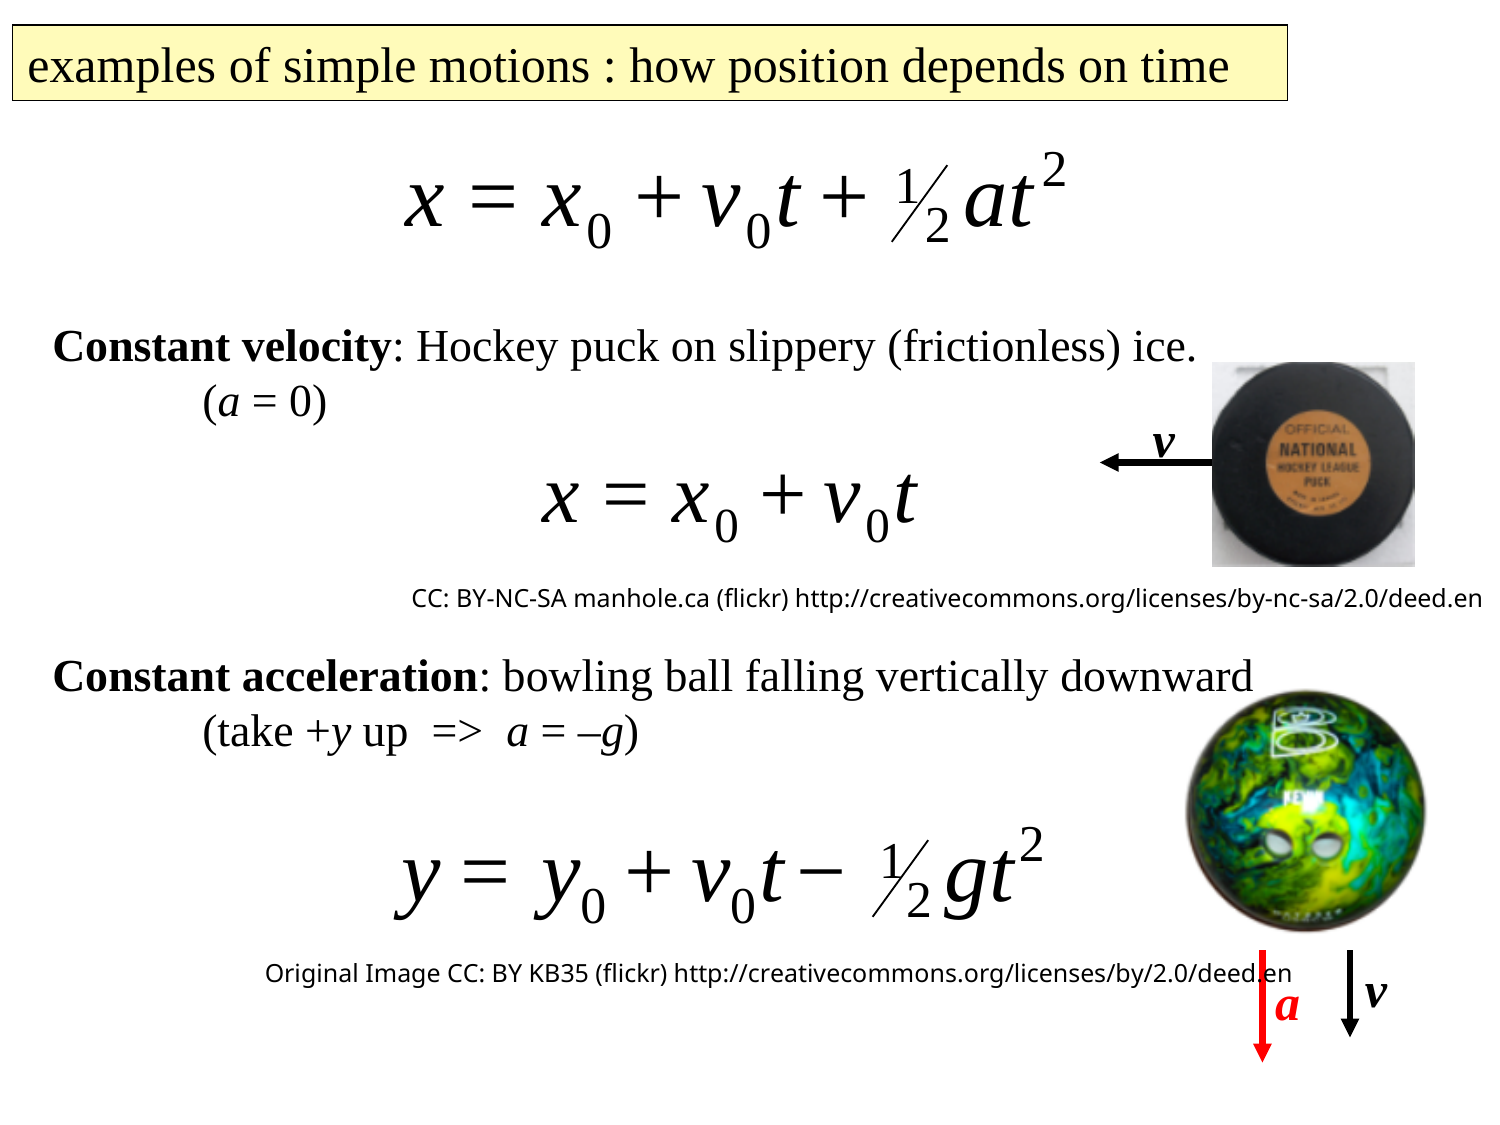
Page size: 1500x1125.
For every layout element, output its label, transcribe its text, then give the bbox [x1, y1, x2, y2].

picture [1175, 687, 1438, 937]
text_box Constant velocity: Hockey puck on slippery (frictionless) ice. (a = 0) Constant acceleration: bowling ball falling vertically downward (take +y up => a = –g) [37, 307, 1363, 763]
chart [386, 812, 1053, 931]
text_box CC: BY-NC-SA manhole.ca (flickr) http://creativecommons.org/licenses/by-nc-sa/2.0/deed.en [396, 575, 1500, 621]
text_box Original Image CC: BY KB35 (flickr) http://creativecommons.org/licenses/by/2.0/deed.en [249, 950, 1310, 996]
text_box v [1350, 949, 1403, 1026]
chart [525, 452, 925, 550]
text_box a [1260, 962, 1316, 1038]
text_box examples of simple motions : how position depends on time [12, 24, 1288, 101]
text_box v [1137, 399, 1190, 476]
chart [386, 137, 1075, 256]
picture [1212, 362, 1415, 567]
text_box a [1282, 999, 1292, 1017]
